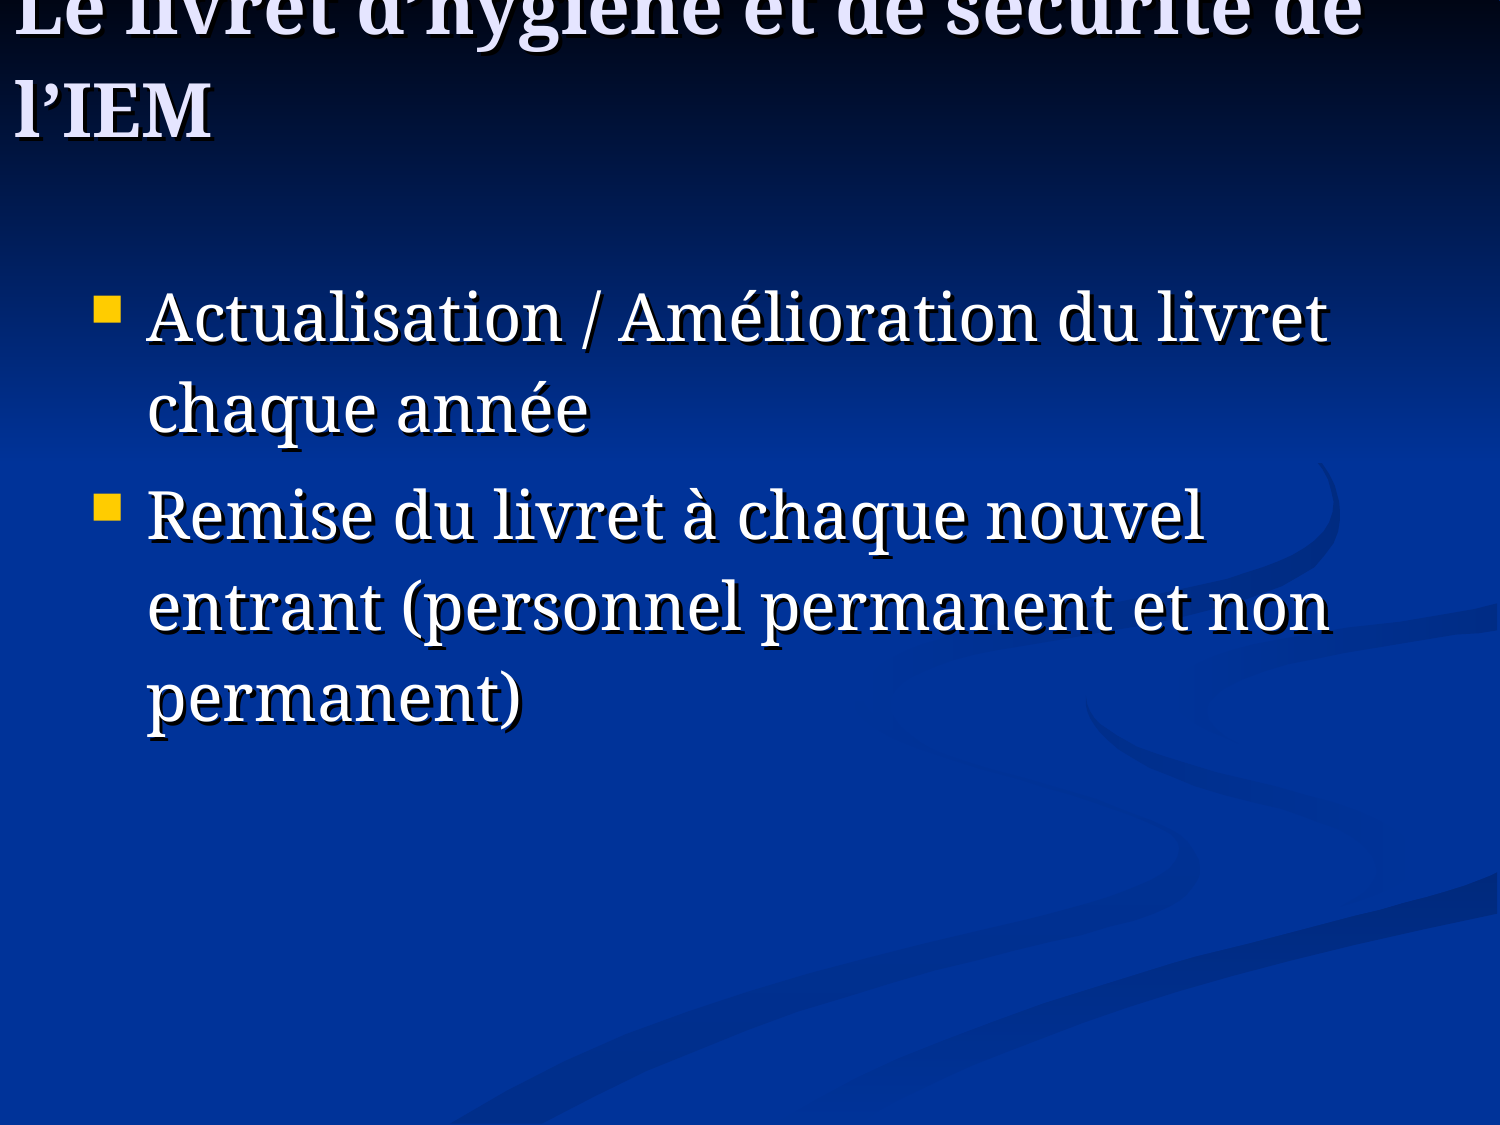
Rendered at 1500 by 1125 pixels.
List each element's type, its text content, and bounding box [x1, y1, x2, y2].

title Le livret d’hygiène et de sécurité de l’IEM [0, 0, 1500, 114]
list Actualisation / Amélioration du livret chaque année Remise du livret à chaque nouvel entrant (personnel permanent et non permanent) [75, 262, 1426, 1005]
